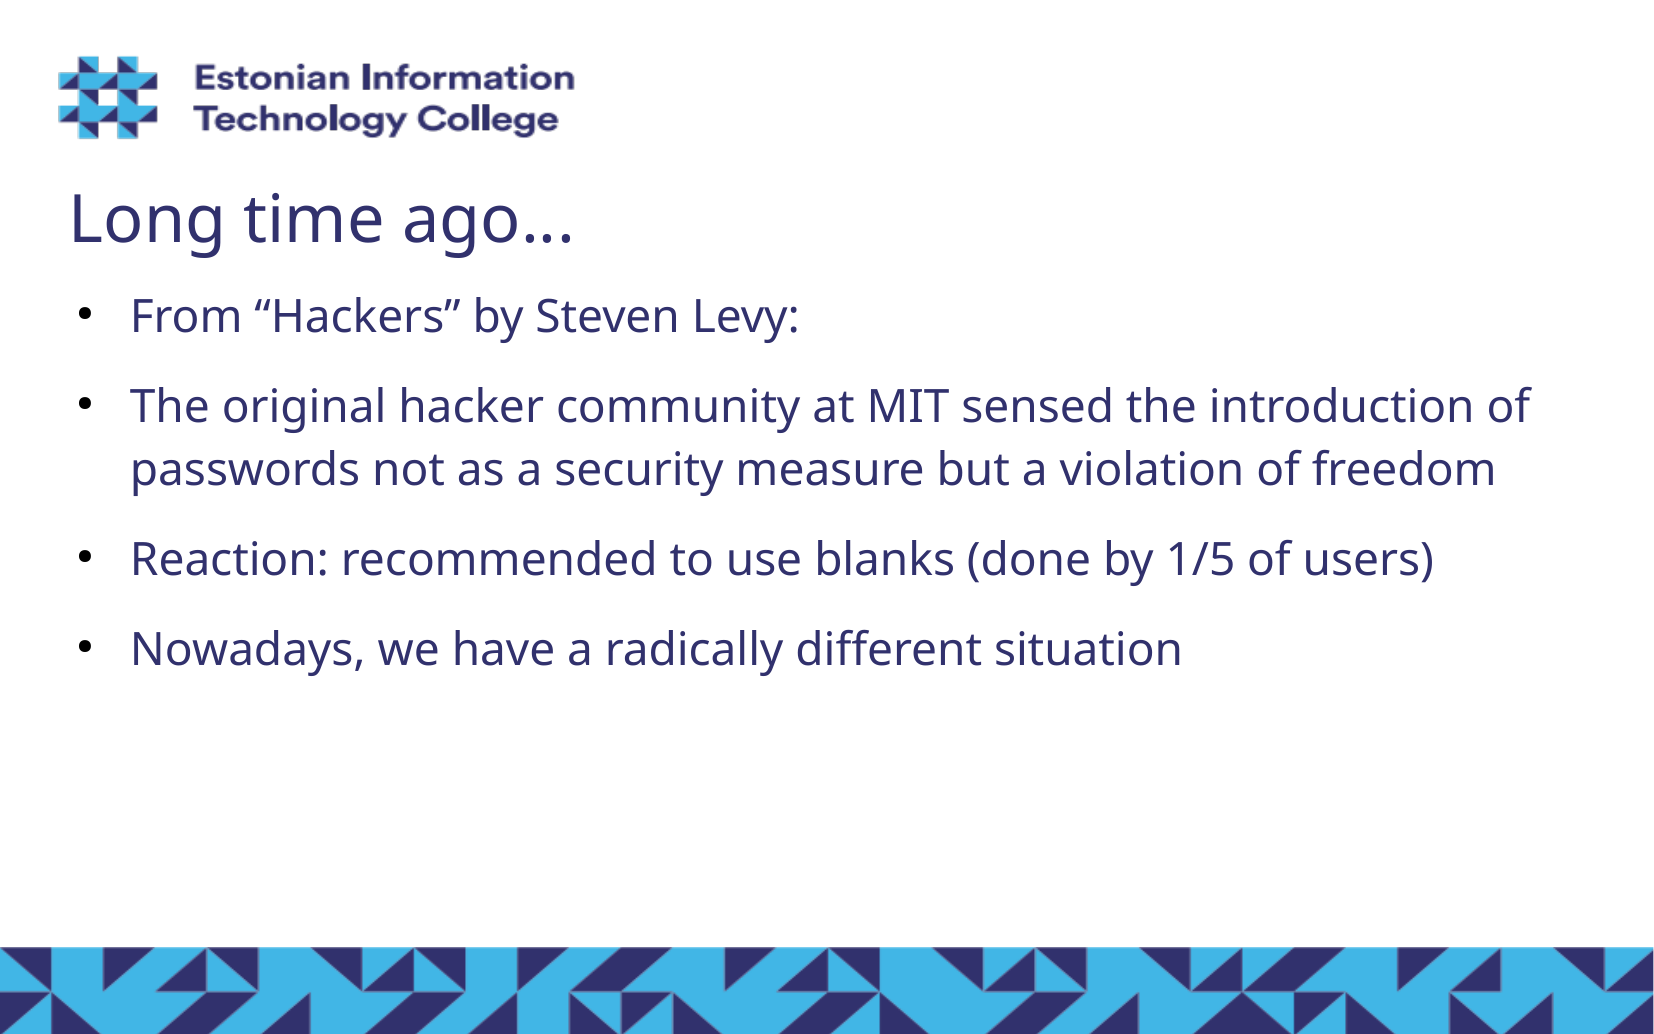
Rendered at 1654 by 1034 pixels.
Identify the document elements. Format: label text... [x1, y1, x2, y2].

list From “Hackers” by Steven Levy: The original hacker community at MIT sensed the introduction of passwords not as a security measure but a violation of freedom Reaction: recommended to use blanks (done by 1/5 of users) Nowadays, we have a radically different situation [59, 283, 1595, 936]
title Long time ago... [68, 147, 1536, 283]
